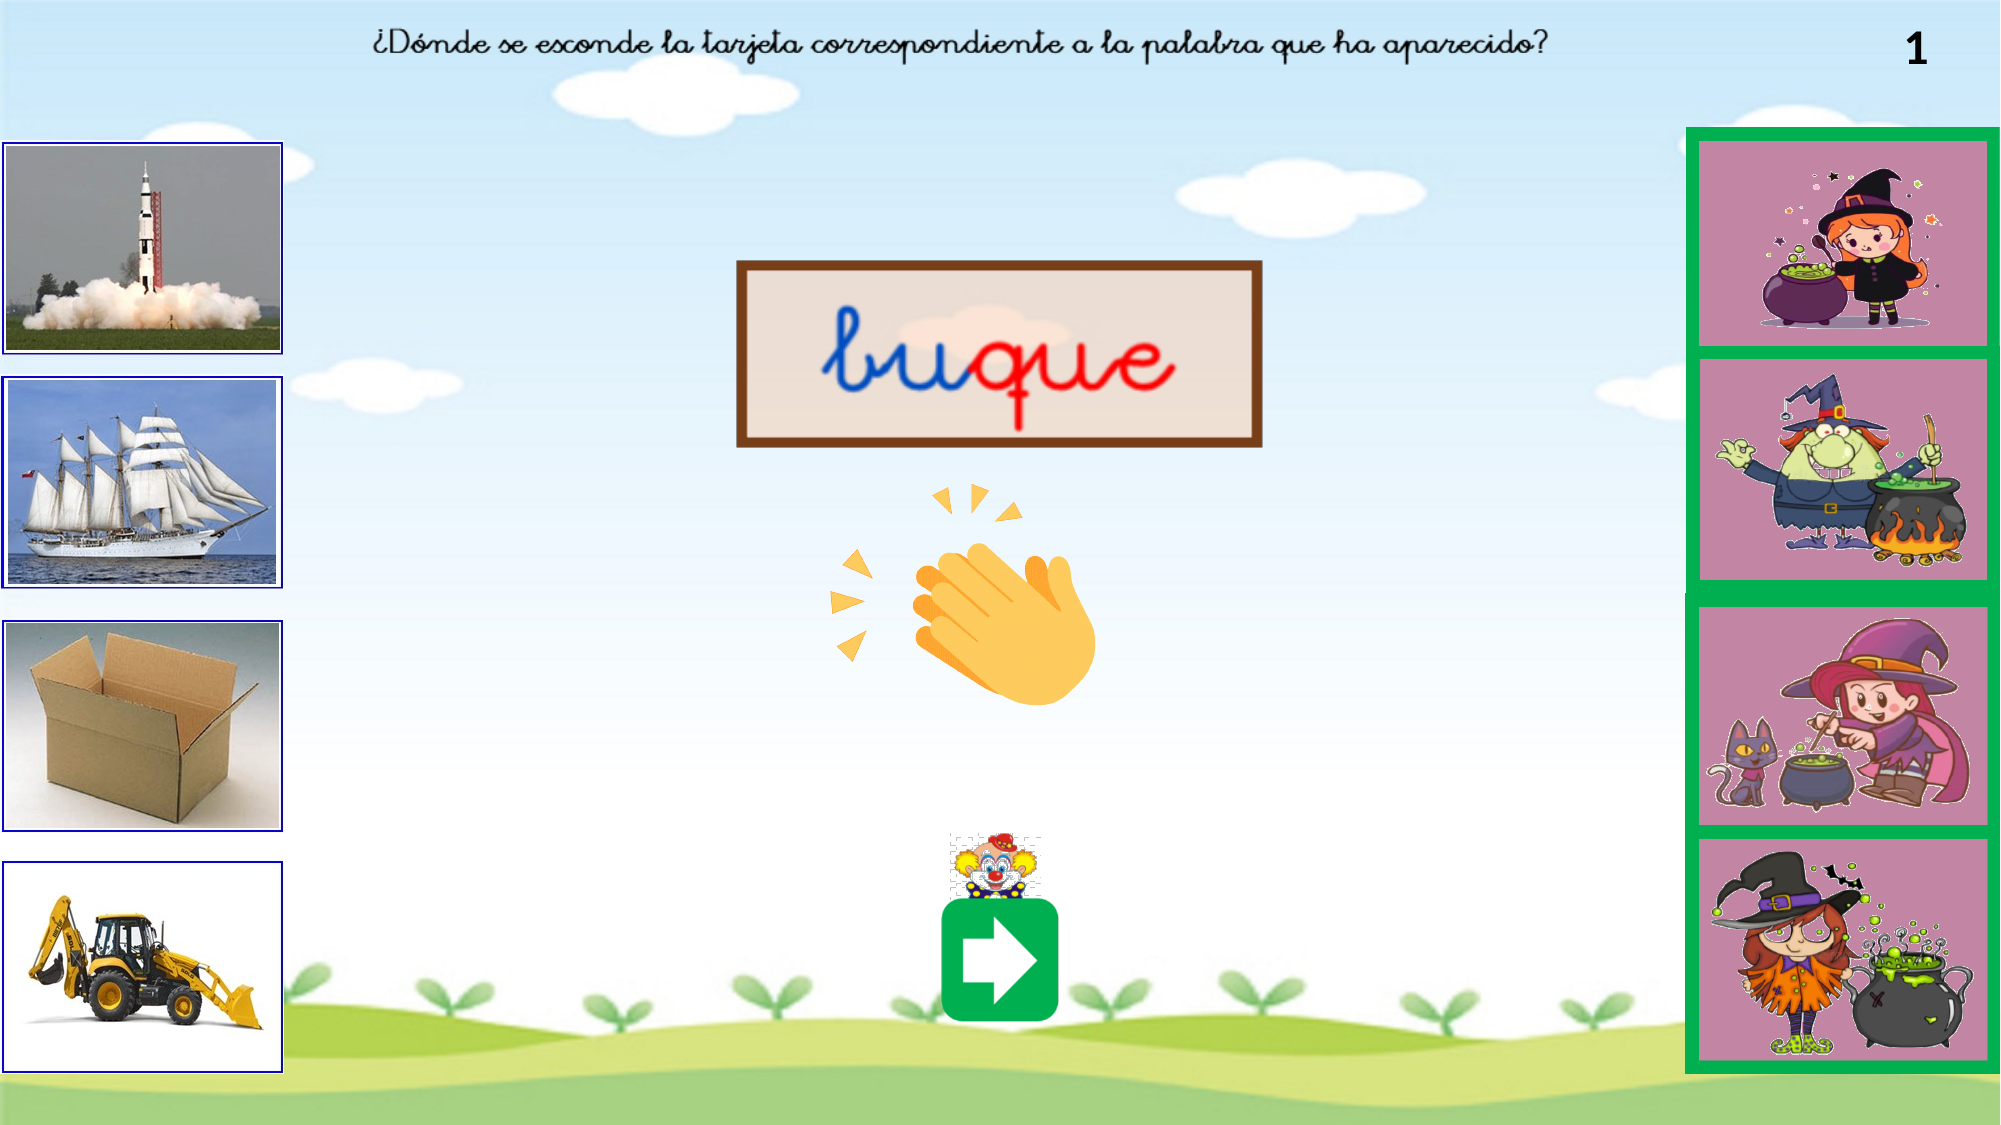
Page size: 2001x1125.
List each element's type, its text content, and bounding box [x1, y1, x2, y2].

text_box 1 [1888, 6, 1975, 82]
picture [0, 0, 2001, 1125]
